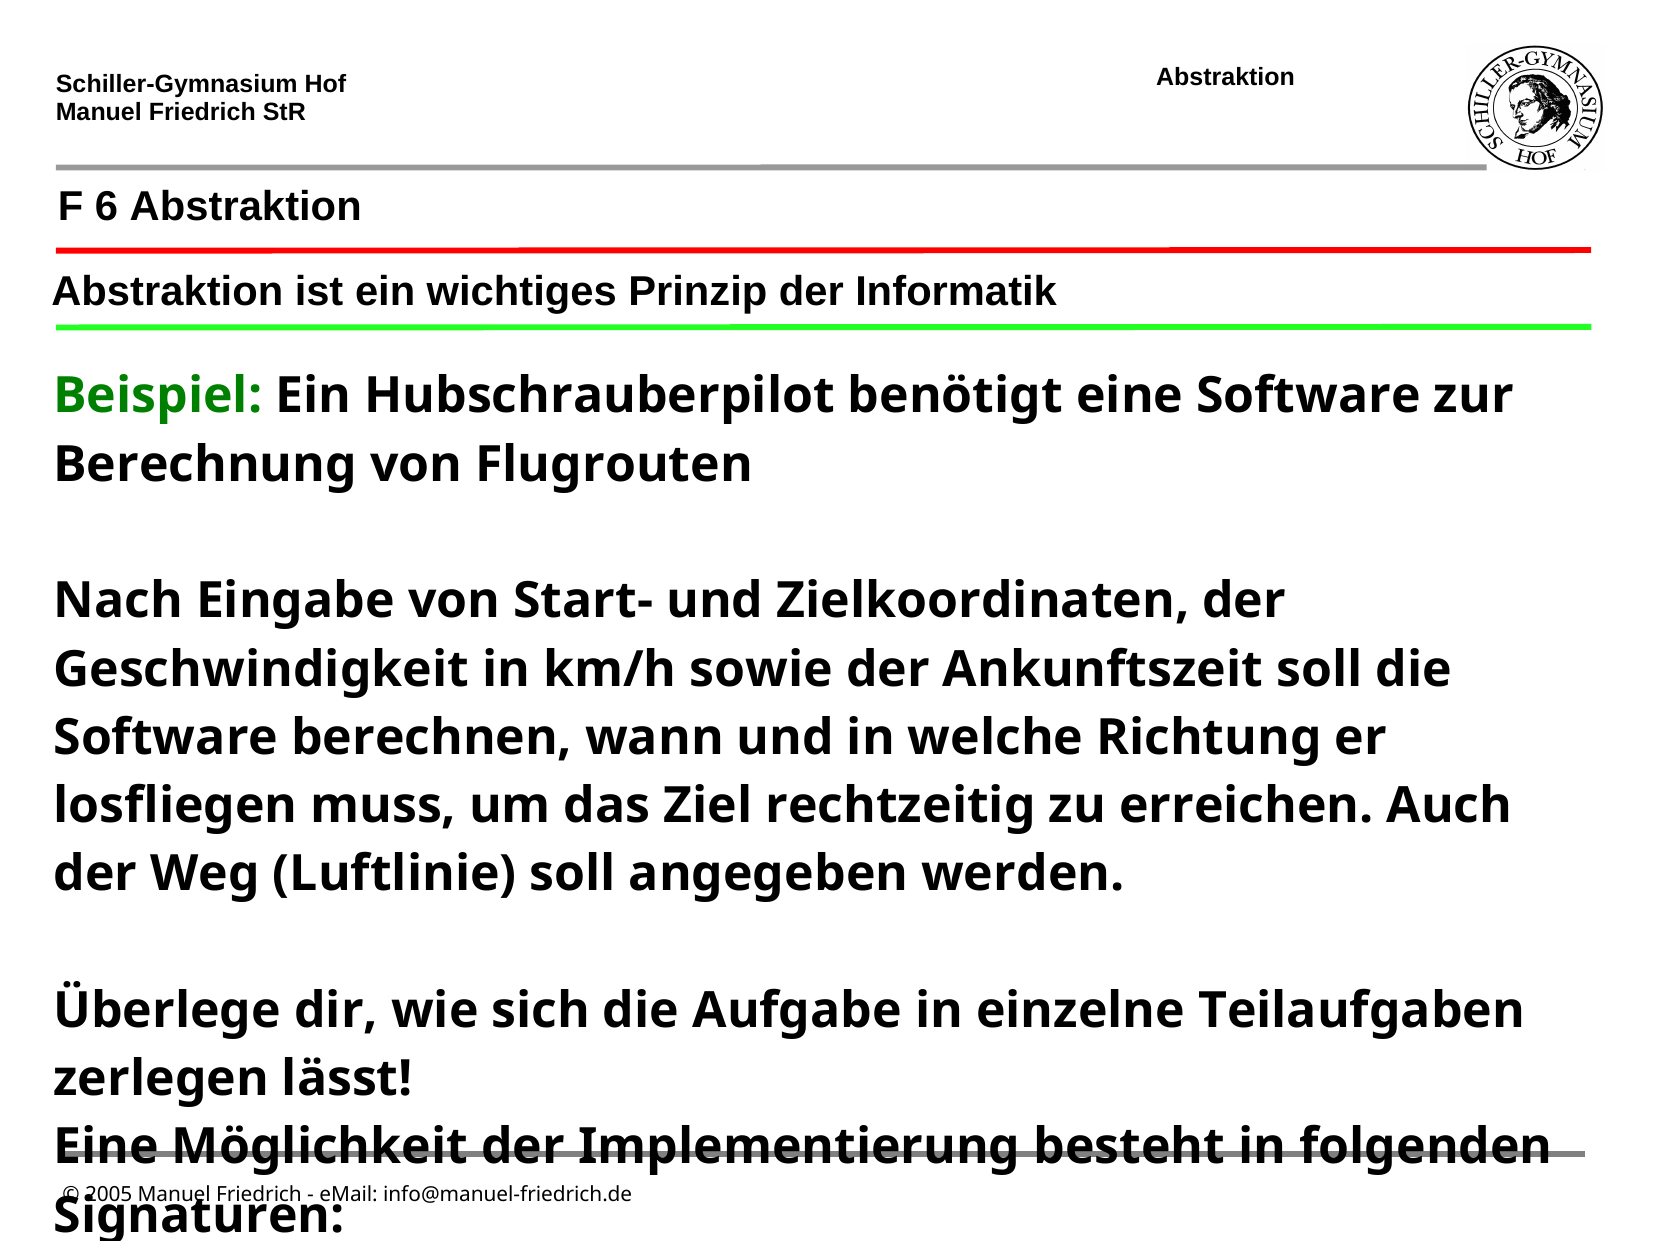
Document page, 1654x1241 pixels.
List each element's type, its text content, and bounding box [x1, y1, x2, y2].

text_box Schiller-Gymnasium Hof Manuel Friedrich StR [55, 69, 396, 129]
text_box Beispiel: Ein Hubschrauberpilot benötigt eine Software zur Berechnung von Flugrouten Nach Eingabe von Start- und Zielkoordinaten, der Geschwindigkeit in km/h sowie der Ankunftszeit soll die Software berechnen, wann und in welche Richtung er losfliegen muss, um das Ziel rechtzeitig zu erreichen. Auch der Weg (Luftlinie) soll angegeben werden. Überlege dir, wie sich die Aufgabe in einzelne Teilaufgaben zerlegen lässt! Eine Möglichkeit der Implementierung besteht in folgenden Signaturen: [53, 359, 1588, 1140]
text_box © 2005 Manuel Friedrich - eMail: info@manuel-friedrich.de [62, 1178, 1550, 1204]
picture [1466, 44, 1605, 172]
text_box F 6 Abstraktion [57, 183, 1284, 234]
text_box Abstraktion [1156, 62, 1425, 123]
text_box Abstraktion ist ein wichtiges Prinzip der Informatik [51, 268, 1563, 319]
